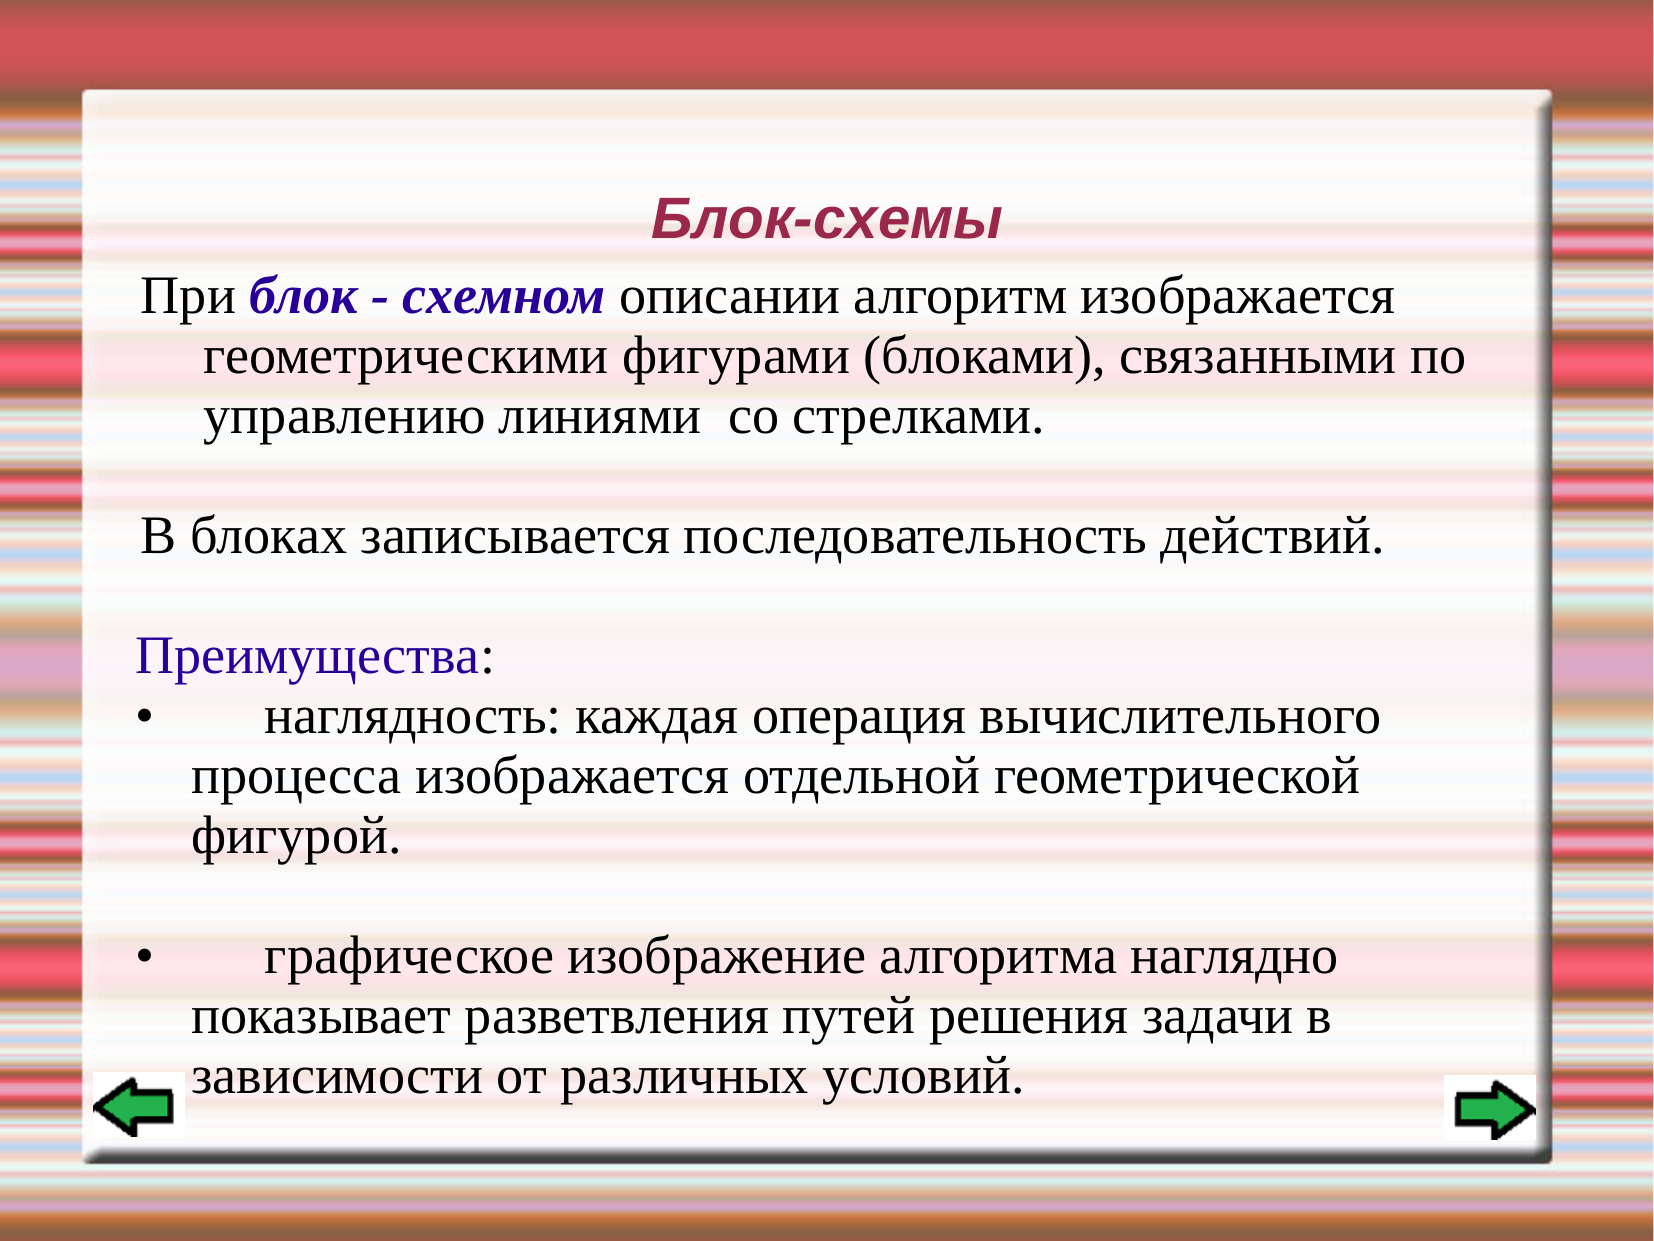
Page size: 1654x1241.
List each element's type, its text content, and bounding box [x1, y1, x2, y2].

list При блок - схемном описании алгоритм изображается геометрическими фигурами (блоками), связанными по управлению линиями со стрелками. В блоках записывается последовательность действий. Преимущества: • наглядность: каждая операция вычислительного процесса изображается отдельной геометрической фигурой. • графическое изображение алгоритма наглядно показывает разветвления путей решения задачи в зависимости от различных условий. [134, 265, 1516, 1132]
picture [0, 0, 1654, 1241]
title Блок-схемы [121, 114, 1534, 322]
